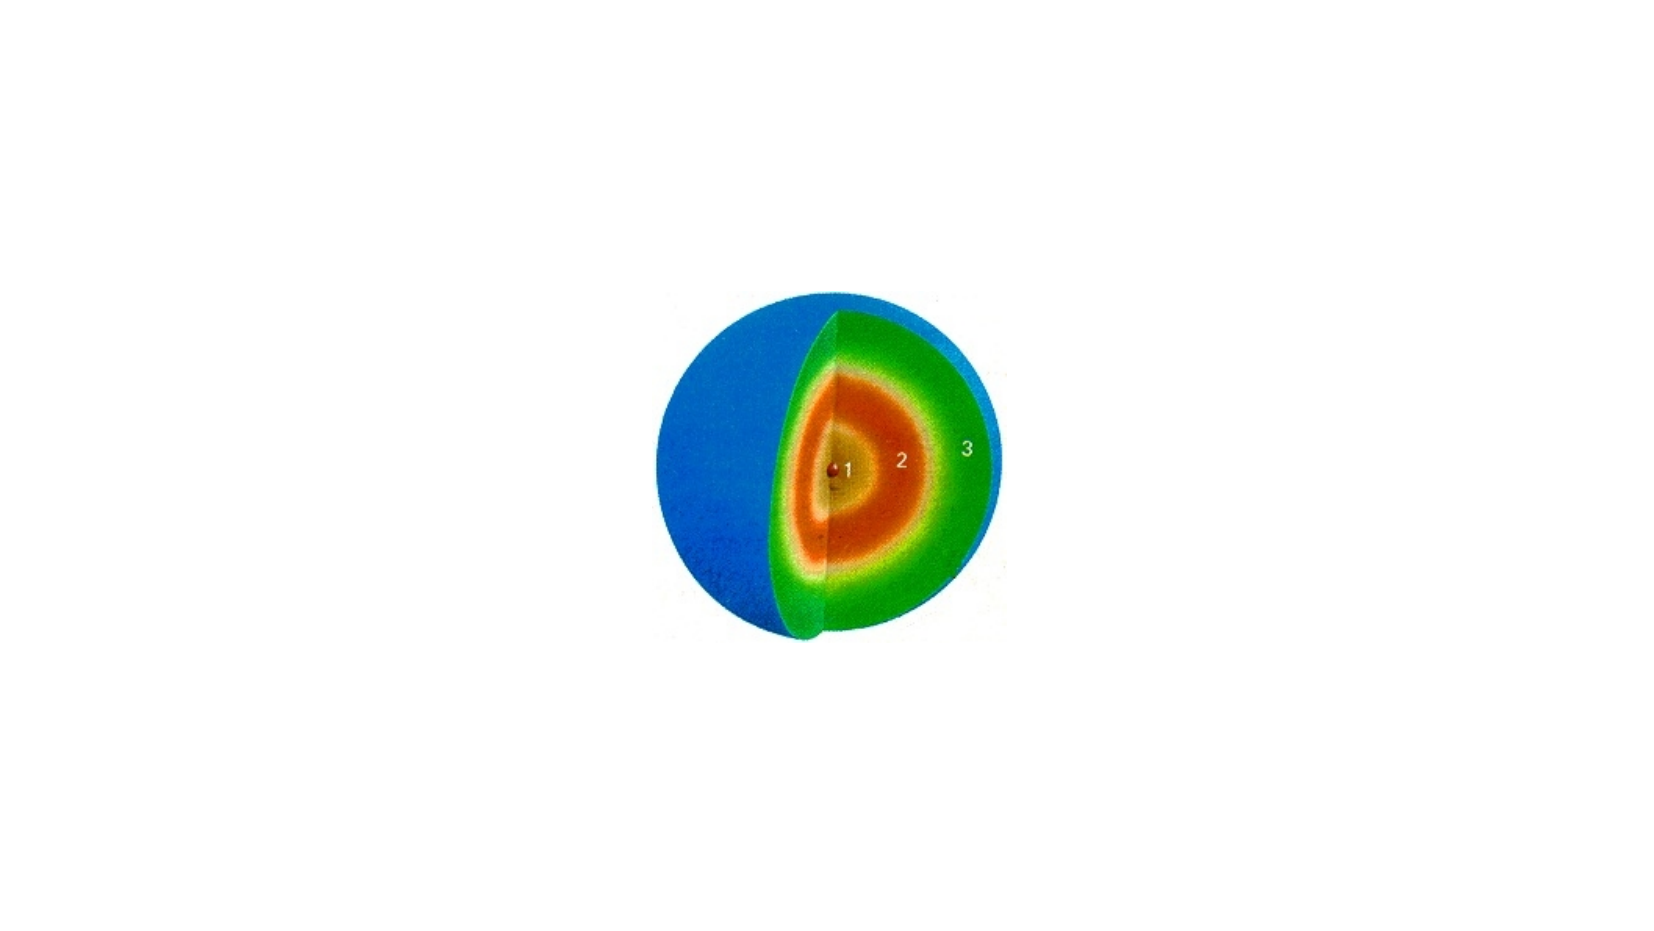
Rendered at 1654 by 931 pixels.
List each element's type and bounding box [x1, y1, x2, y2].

picture [652, 291, 1007, 643]
